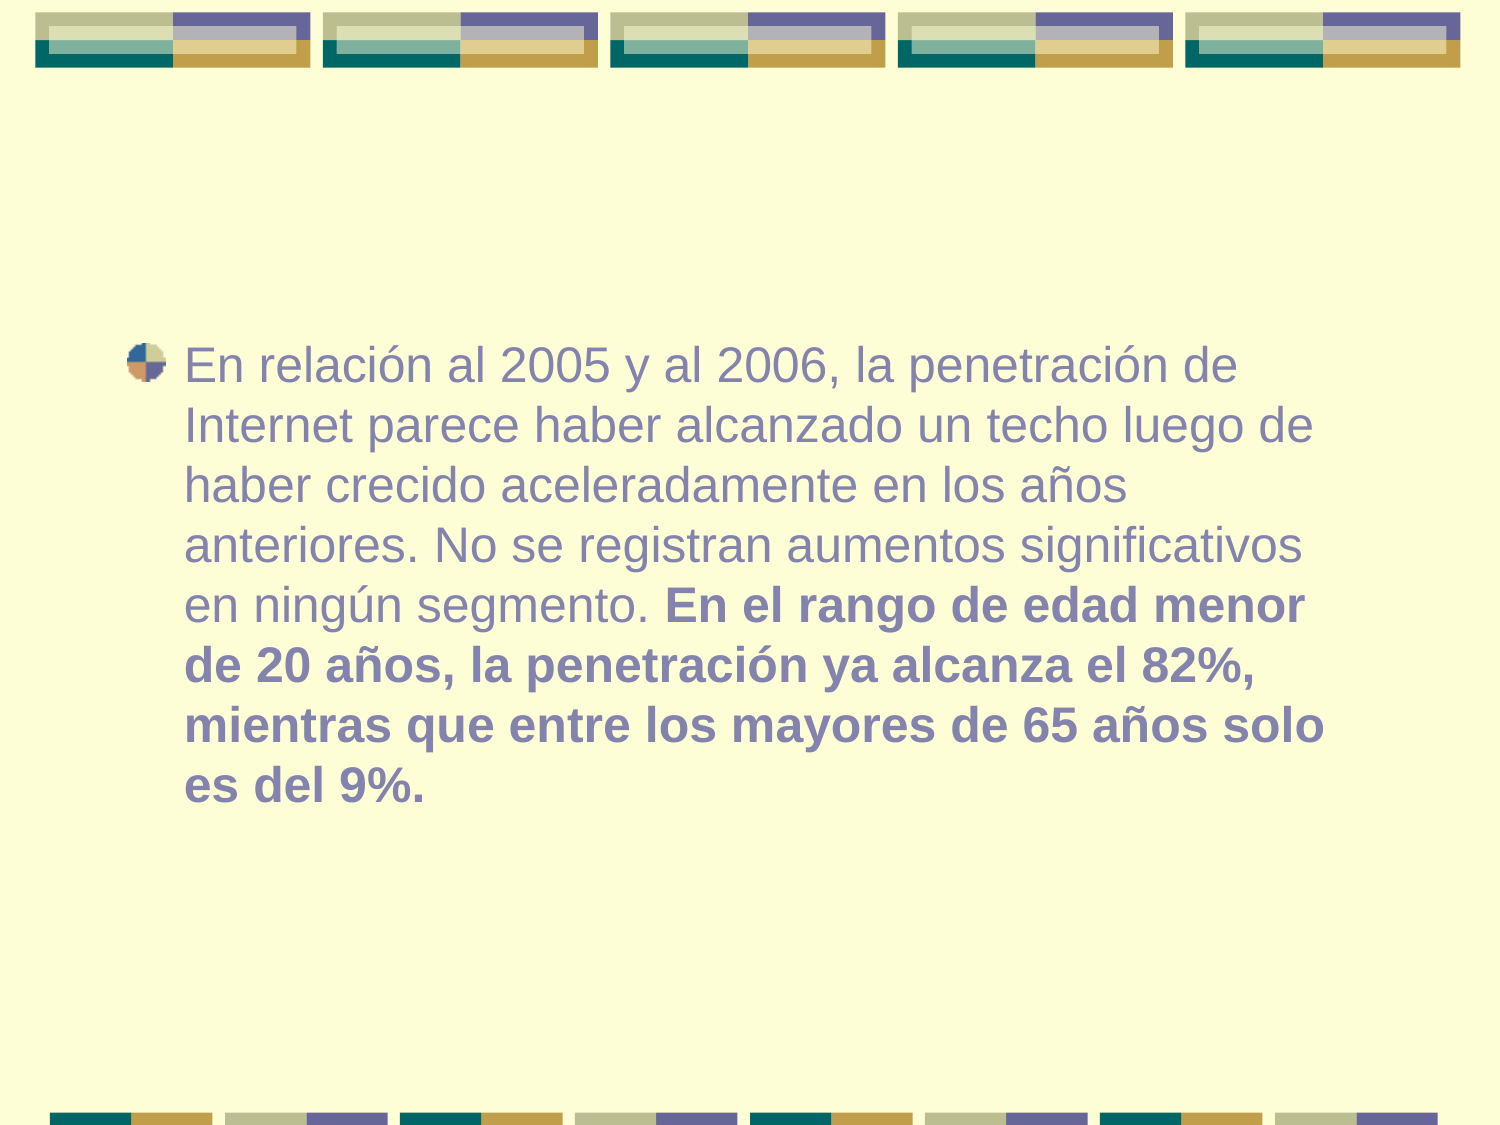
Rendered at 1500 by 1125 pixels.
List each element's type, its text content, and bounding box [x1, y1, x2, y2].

list En relación al 2005 y al 2006, la penetración de Internet parece haber alcanzado un techo luego de haber crecido aceleradamente en los años anteriores. No se registran aumentos significativos en ningún segmento. En el rango de edad menor de 20 años, la penetración ya alcanza el 82%, mientras que entre los mayores de 65 años solo es del 9%. [112, 324, 1388, 1000]
